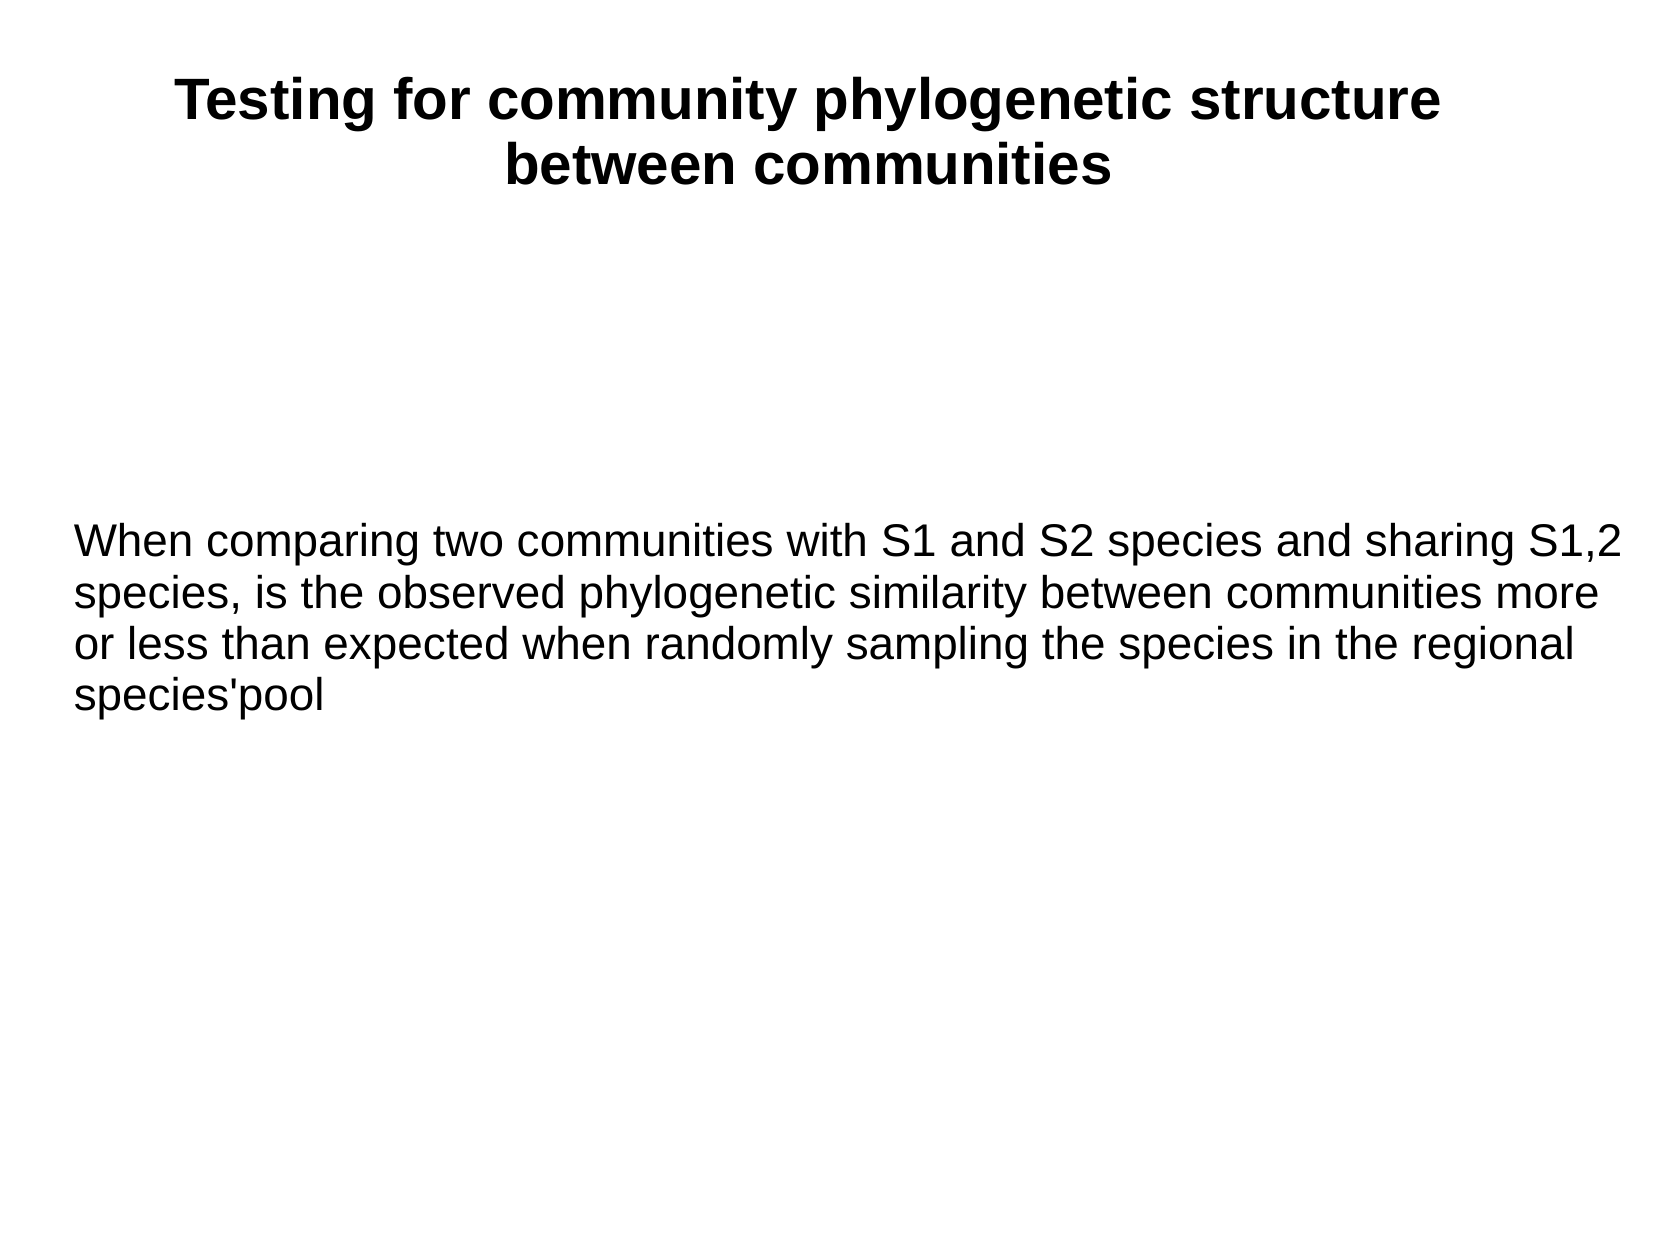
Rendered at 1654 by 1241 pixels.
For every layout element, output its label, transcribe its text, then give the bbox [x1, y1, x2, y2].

text_box Testing for community phylogenetic structure between communities [159, 58, 1477, 207]
text_box When comparing two communities with S1 and S2 species and sharing S1,2 species, is the observed phylogenetic similarity between communities more or less than expected when randomly sampling the species in the regional species'pool [59, 507, 1654, 727]
